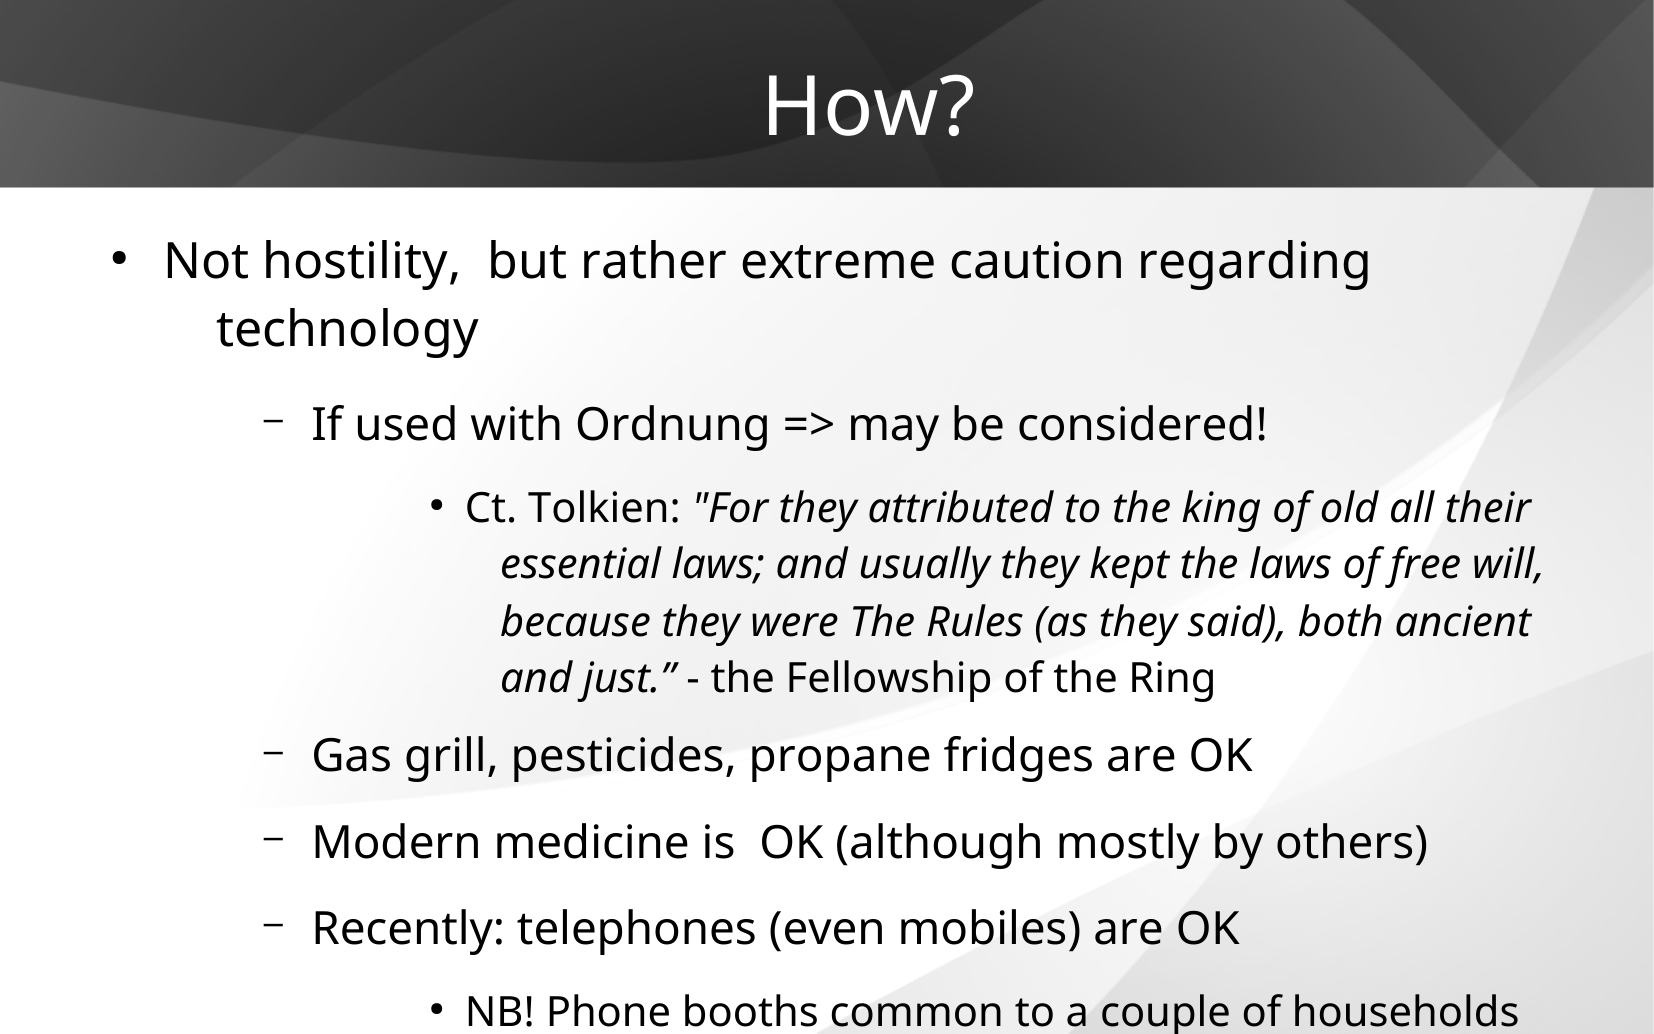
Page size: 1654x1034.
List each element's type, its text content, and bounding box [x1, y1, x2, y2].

title How? [124, 0, 1613, 208]
list Not hostility, but rather extreme caution regarding technology If used with Ordnung => may be considered! Ct. Tolkien: "For they attributed to the king of old all their essential laws; and usually they kept the laws of free will, because they were The Rules (as they said), both ancient and just.” - the Fellowship of the Ring Gas grill, pesticides, propane fridges are OK Modern medicine is OK (although mostly by others) Recently: telephones (even mobiles) are OK NB! Phone booths common to a couple of households In some cases, even electricity and cars [75, 225, 1613, 1029]
picture [0, 0, 1654, 1034]
